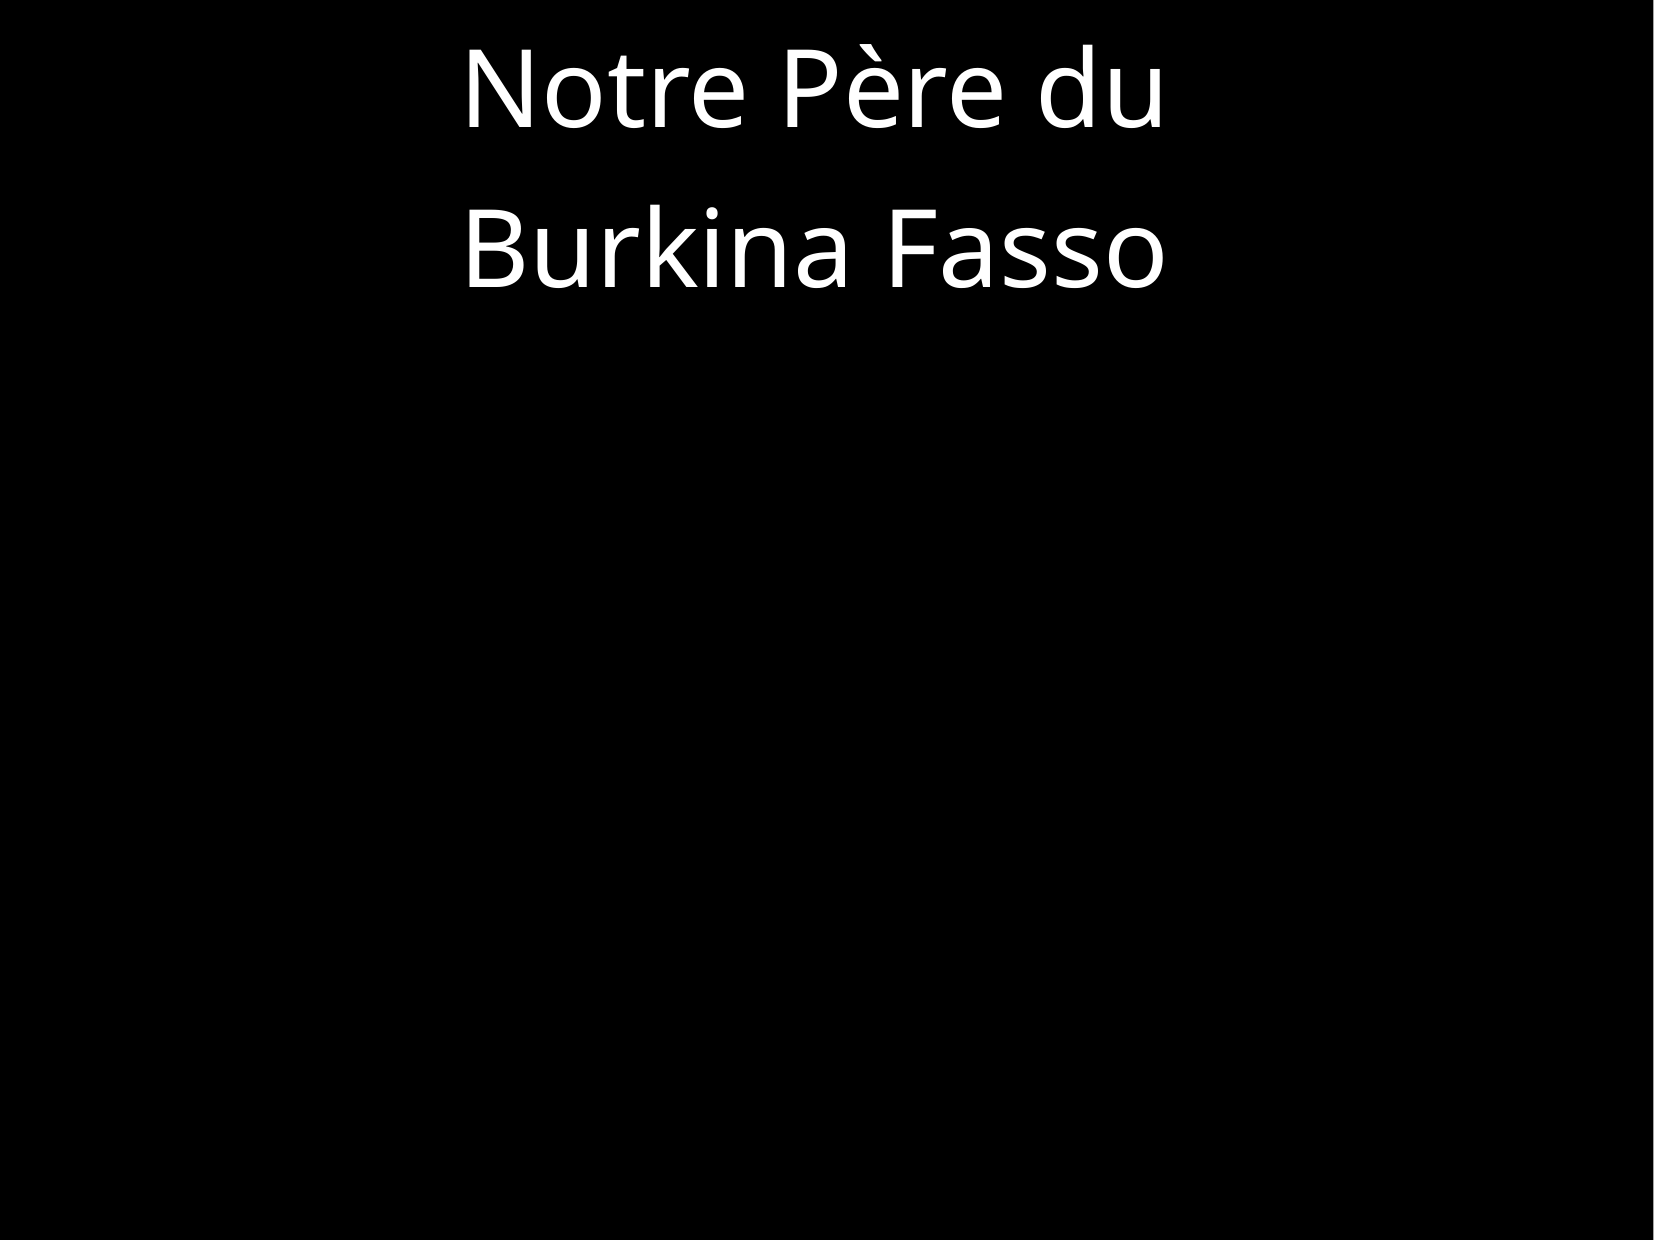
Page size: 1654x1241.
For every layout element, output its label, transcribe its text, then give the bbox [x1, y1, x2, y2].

list Notre Père du Burkina Fasso [81, 12, 1548, 1111]
